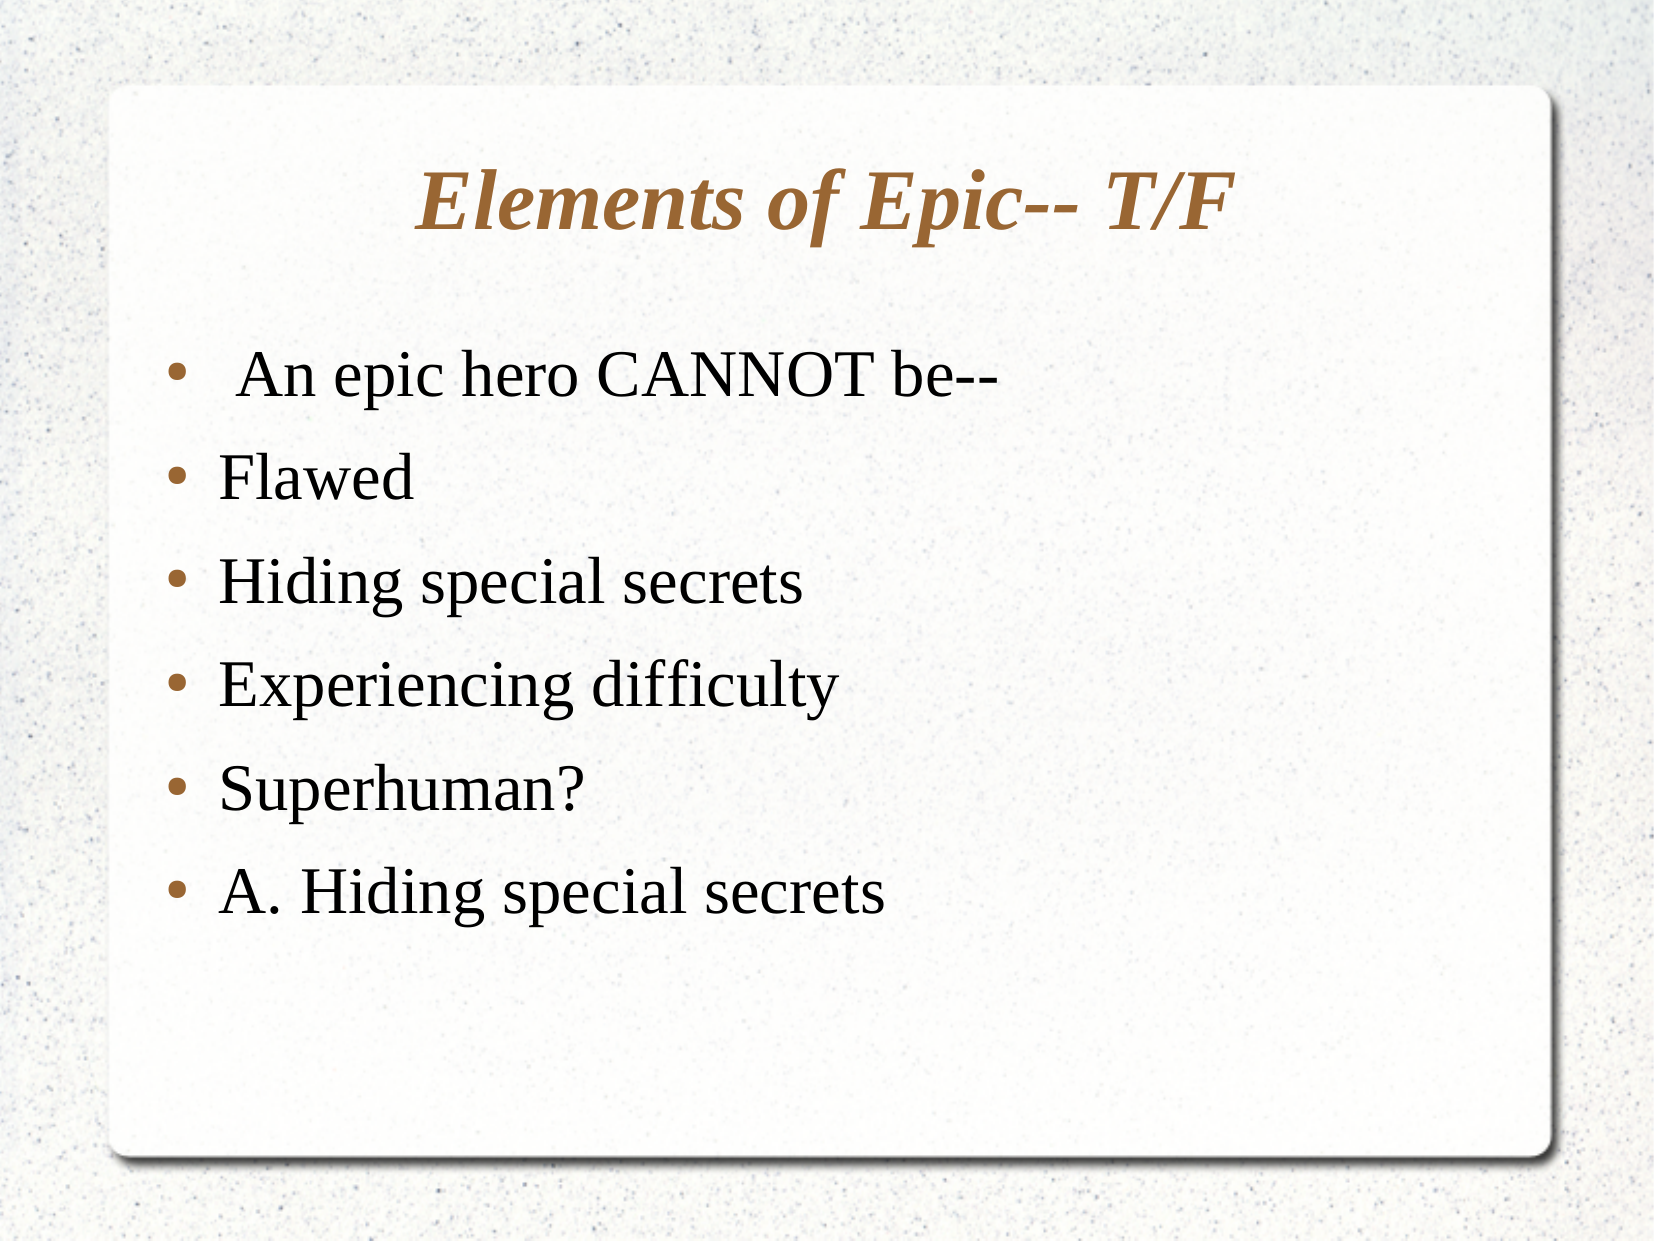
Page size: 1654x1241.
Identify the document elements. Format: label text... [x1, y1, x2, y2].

title Elements of Epic-- T/F [118, 96, 1536, 304]
picture [0, 0, 1654, 1241]
list An epic hero CANNOT be-- Flawed Hiding special secrets Experiencing difficulty Superhuman? A. Hiding special secrets [147, 336, 1506, 1033]
